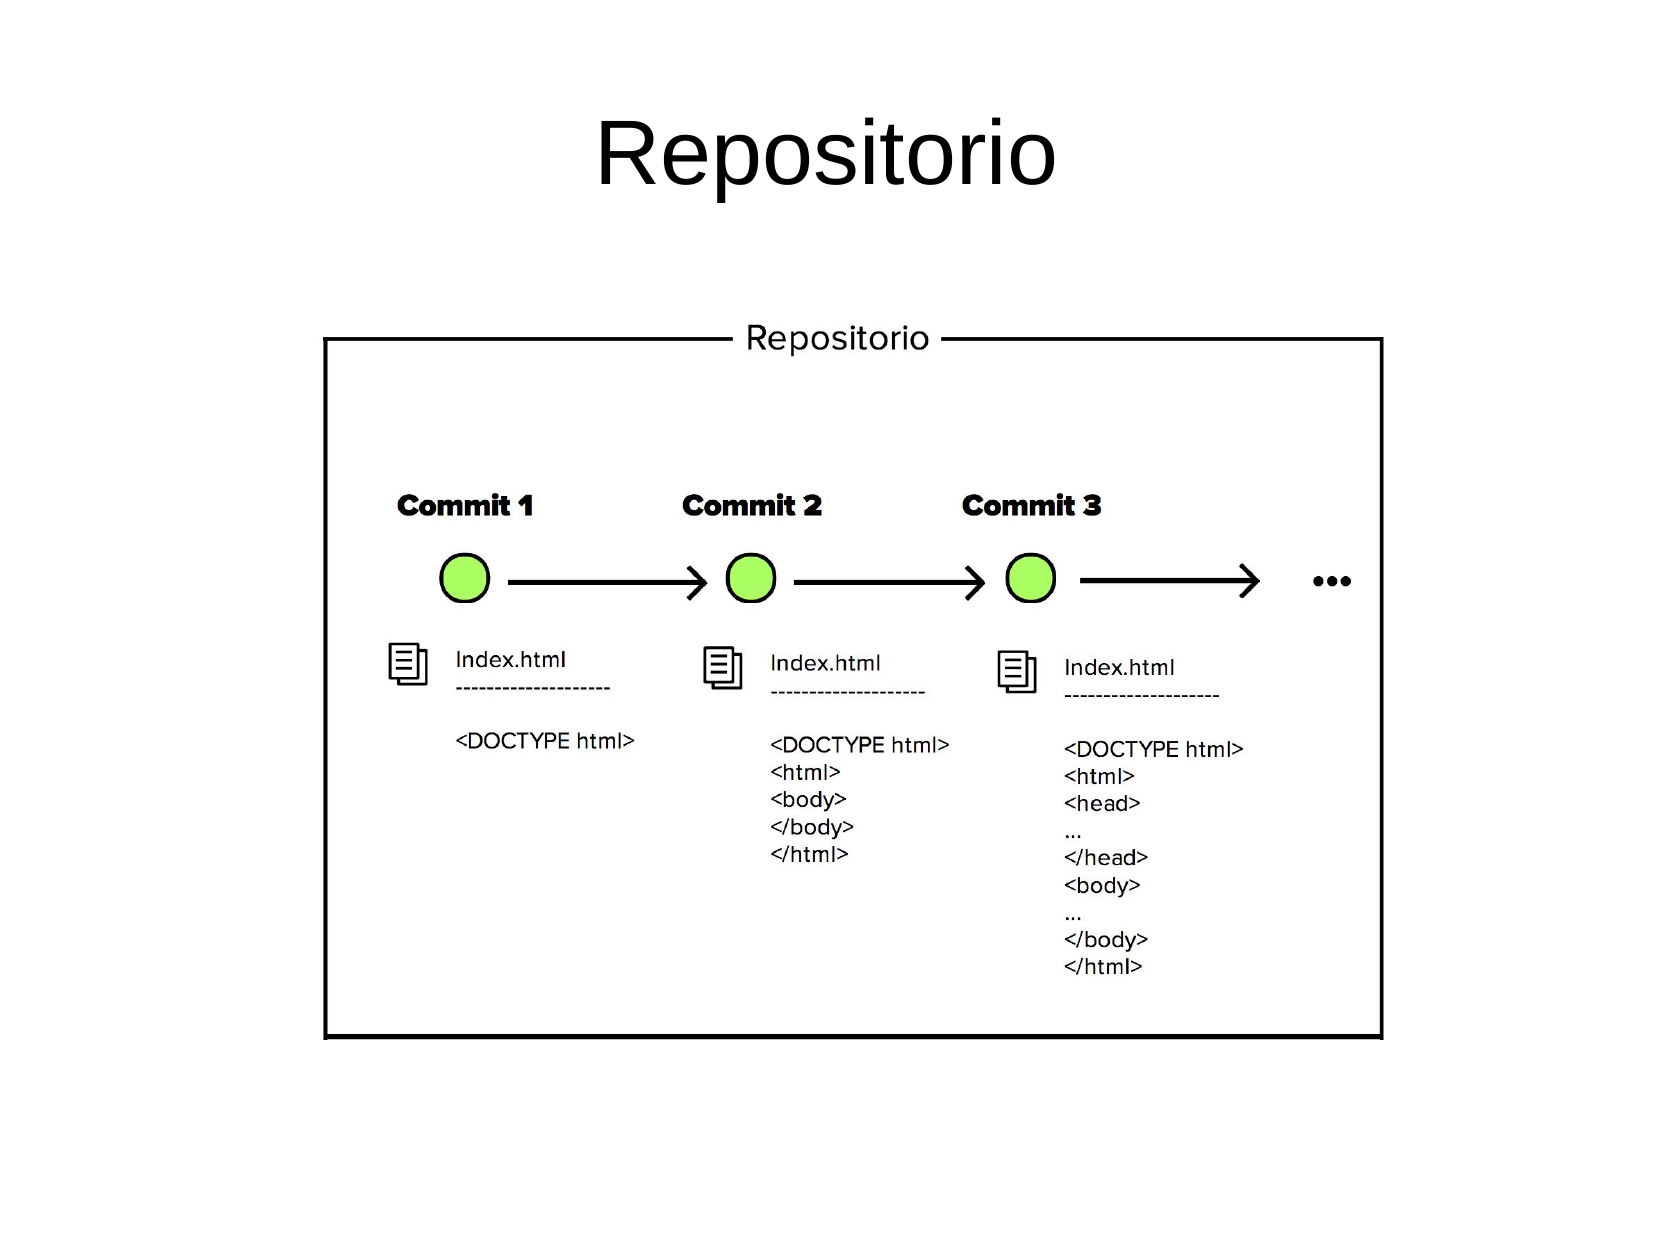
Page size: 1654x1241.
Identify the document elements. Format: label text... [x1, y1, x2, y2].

title Repositorio [82, 49, 1571, 257]
picture [307, 320, 1399, 1040]
